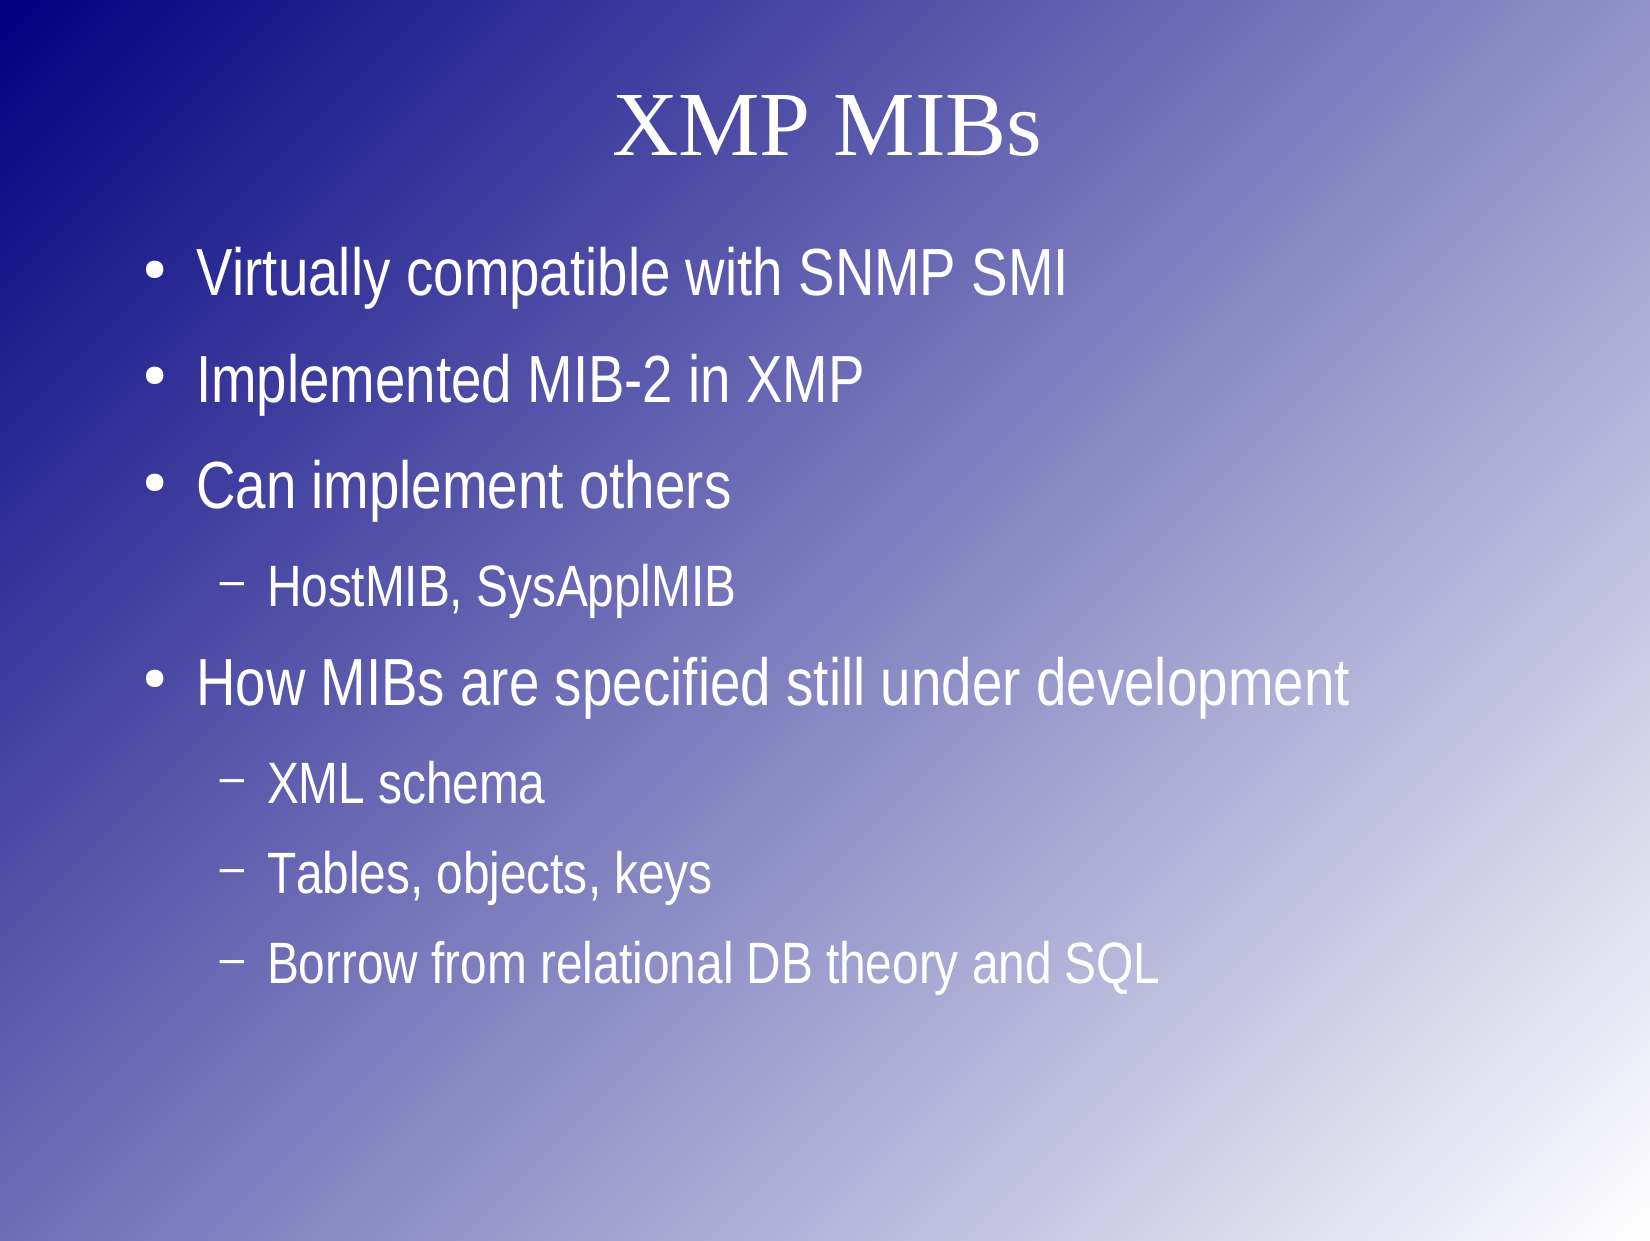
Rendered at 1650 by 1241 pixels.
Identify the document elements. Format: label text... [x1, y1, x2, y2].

list Virtually compatible with SNMP SMI Implemented MIB-2 in XMP Can implement others HostMIB, SysApplMIB How MIBs are specified still under development XML schema Tables, objects, keys Borrow from relational DB theory and SQL [125, 233, 1535, 1083]
title XMP MIBs [123, 27, 1533, 221]
